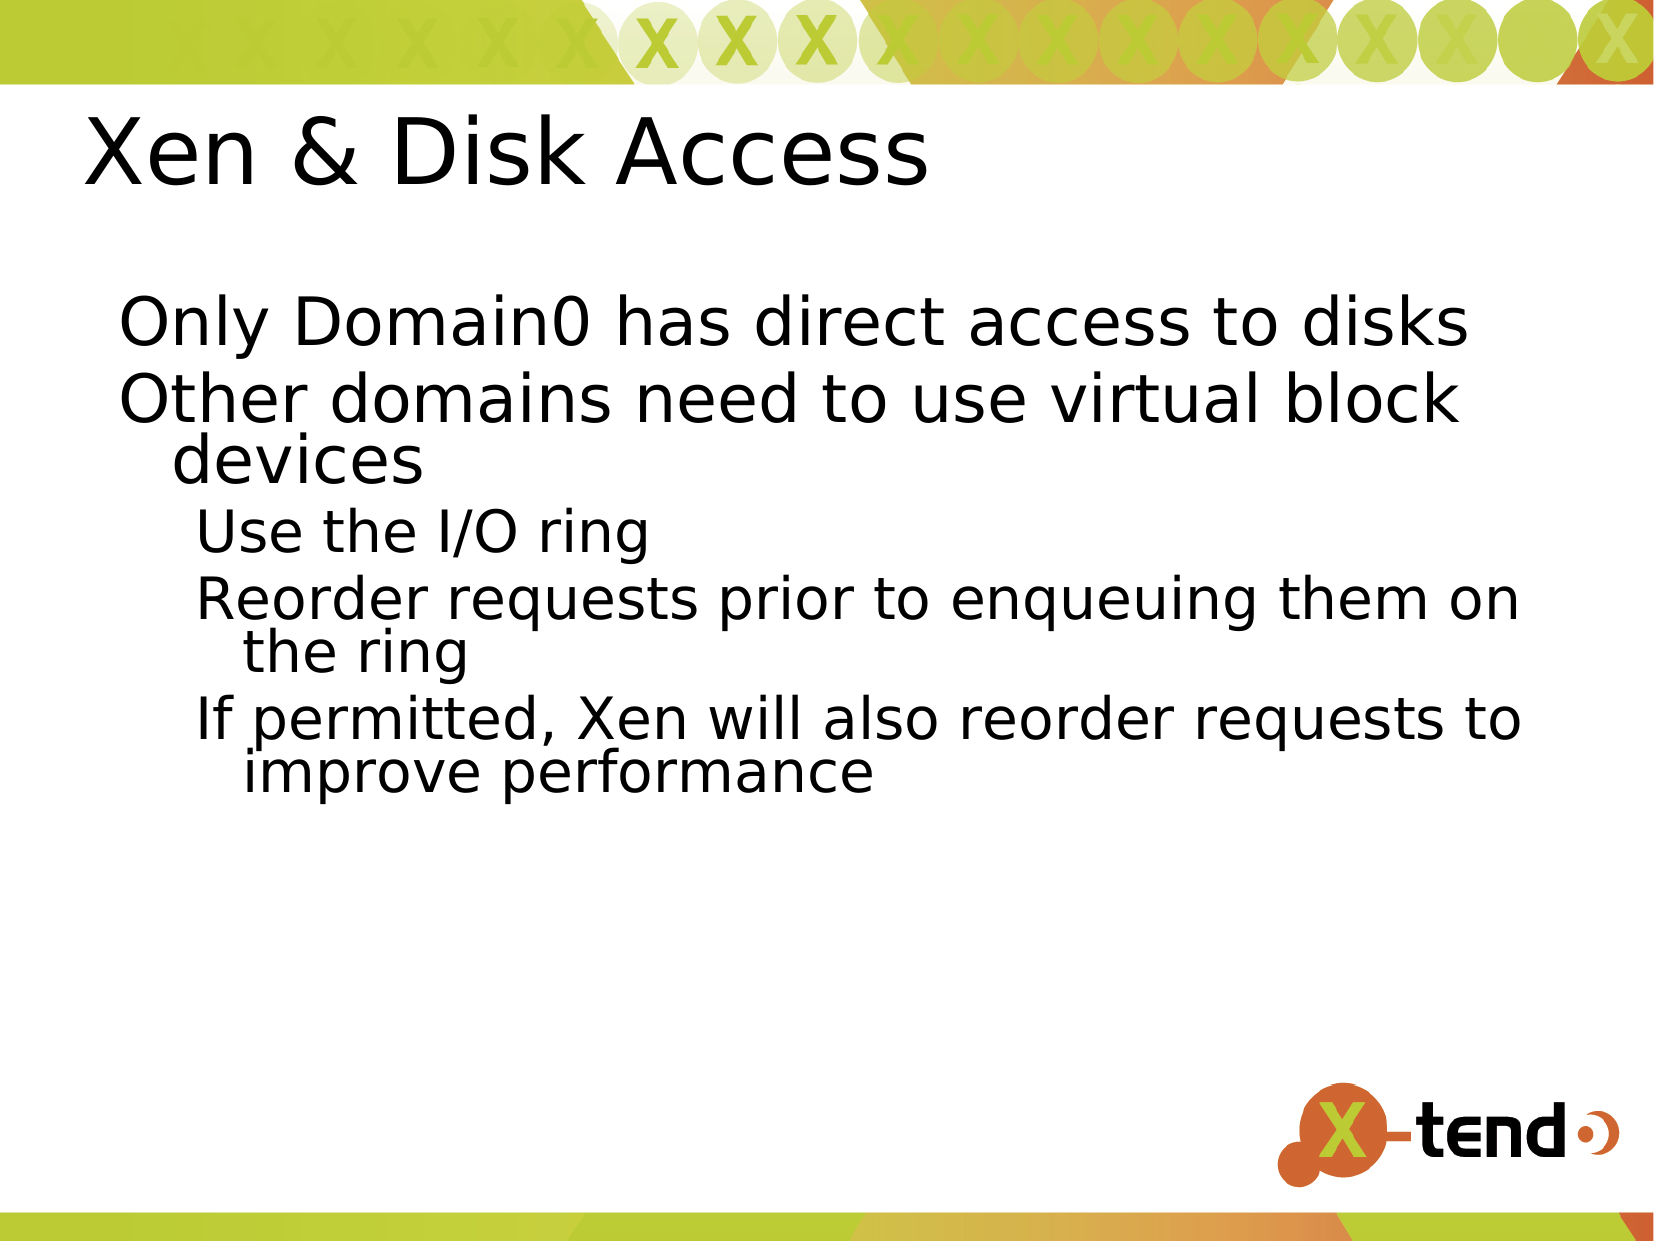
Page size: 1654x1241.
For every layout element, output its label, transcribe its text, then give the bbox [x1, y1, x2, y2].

list Only Domain0 has direct access to disks Other domains need to use virtual block devices Use the I/O ring Reorder requests prior to enqueuing them on the ring If permitted, Xen will also reorder requests to improve performance [86, 289, 1626, 1226]
title Xen & Disk Access [82, 57, 1571, 249]
picture [0, 0, 1654, 1241]
